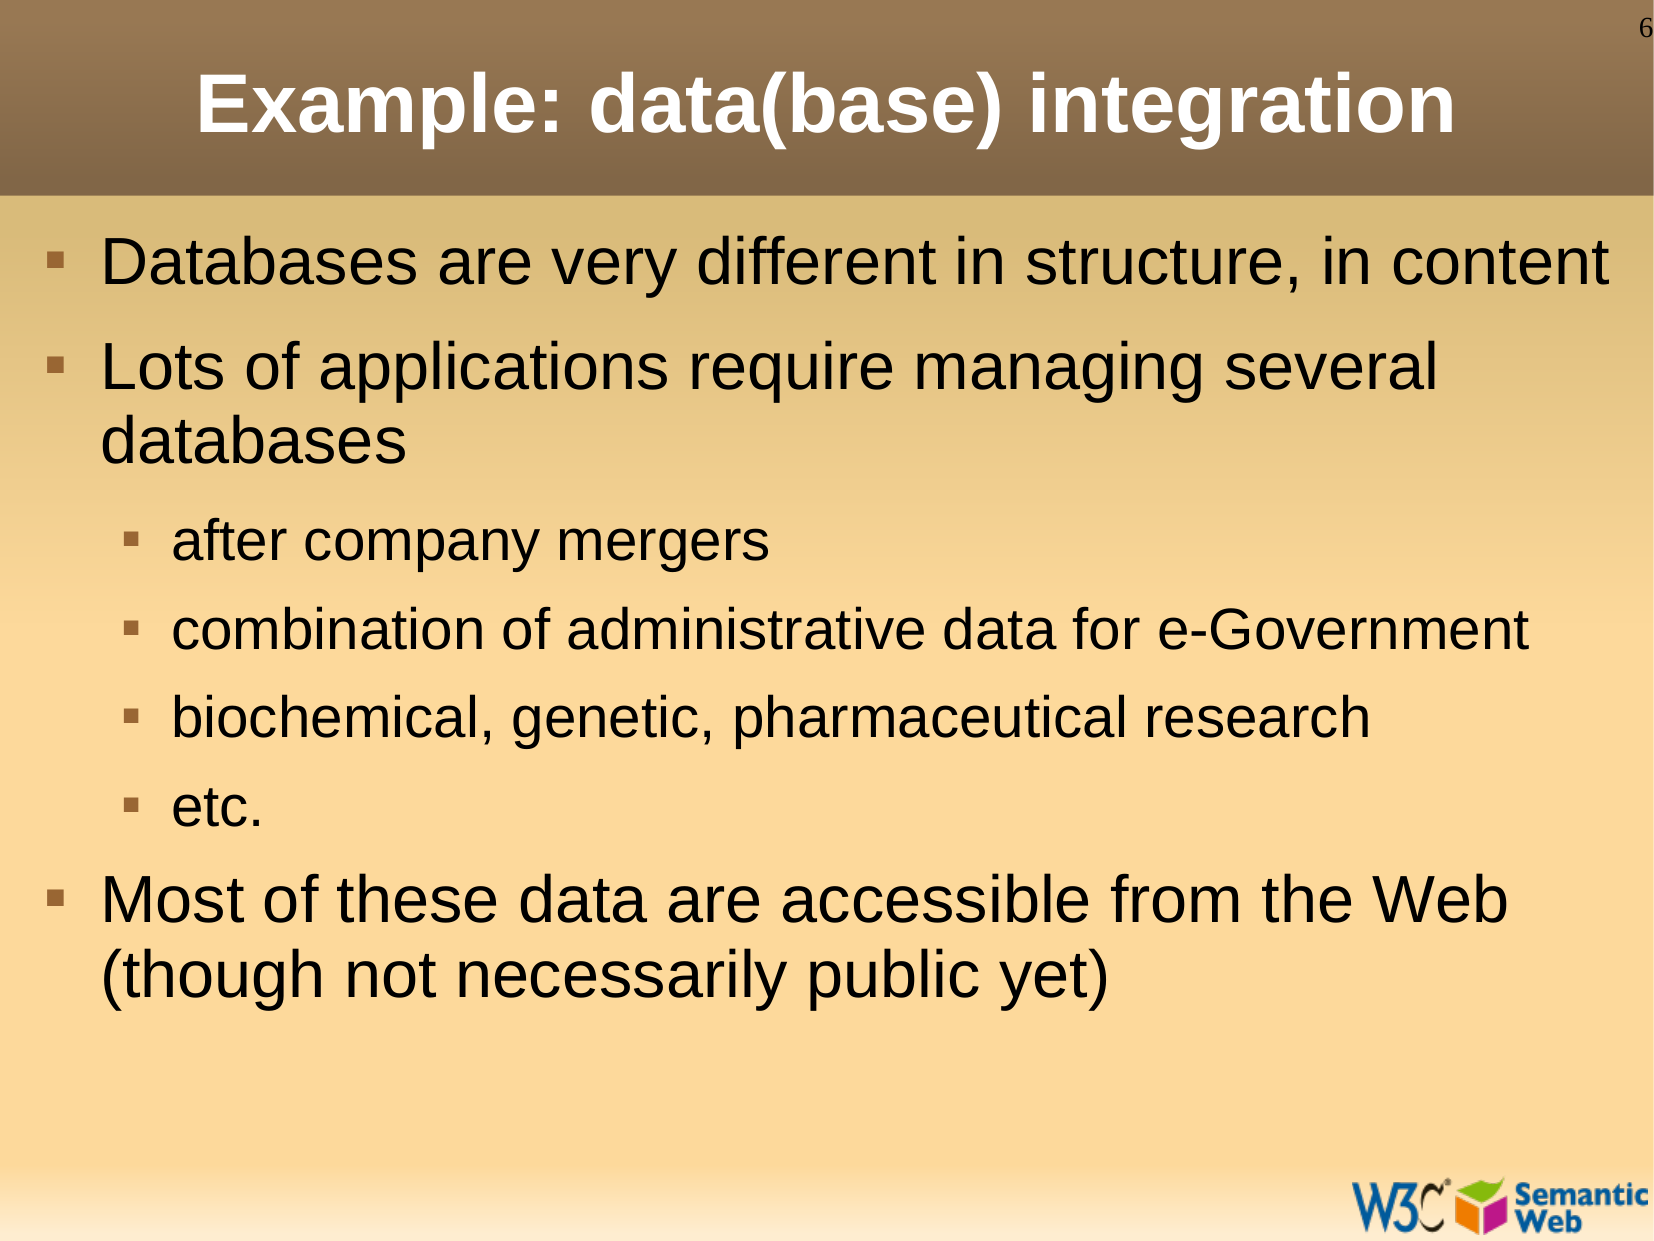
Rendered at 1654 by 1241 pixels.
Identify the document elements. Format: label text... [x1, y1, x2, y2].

title Example: data(base) integration [0, 0, 1654, 208]
list Databases are very different in structure, in content Lots of applications require managing several databases after company mergers combination of administrative data for e-Government biochemical, genetic, pharmaceutical research etc. Most of these data are accessible from the Web (though not necessarily public yet) [29, 224, 1624, 1210]
picture [0, 208, 1654, 1241]
